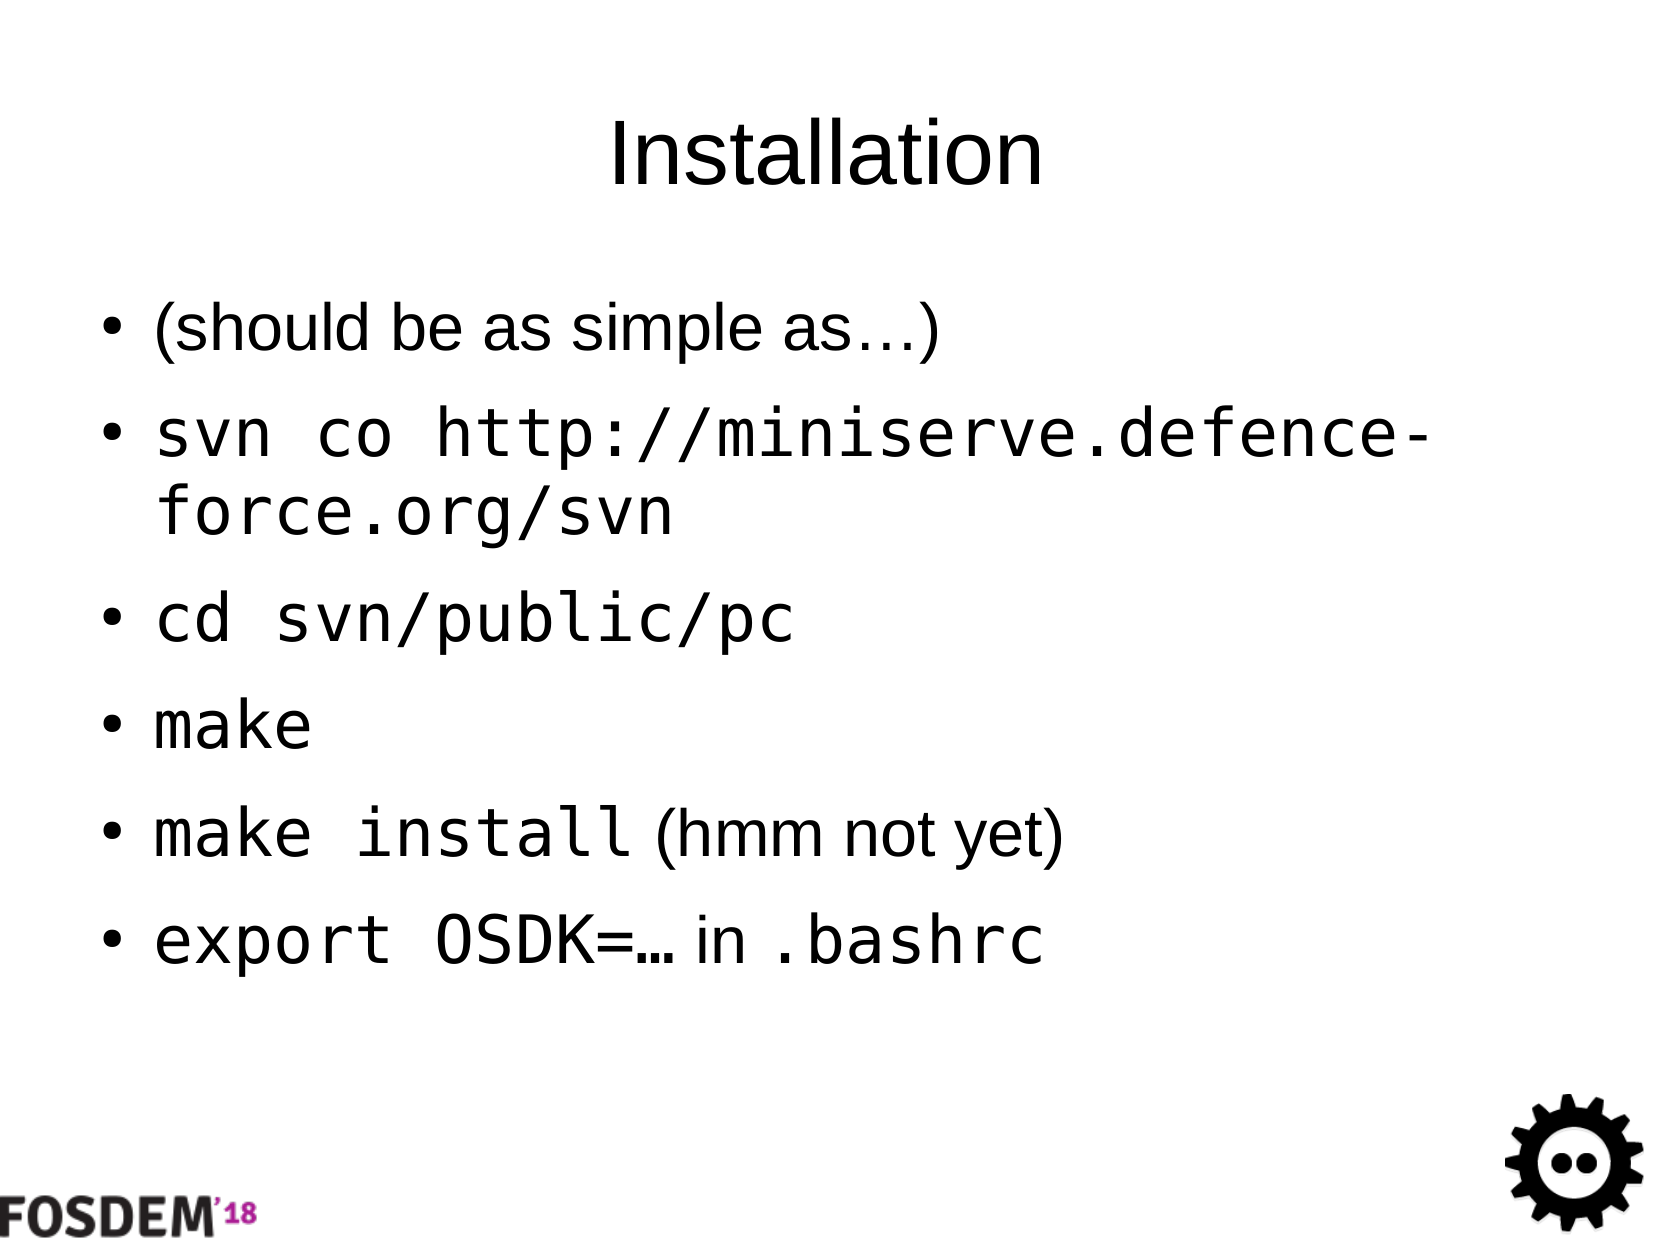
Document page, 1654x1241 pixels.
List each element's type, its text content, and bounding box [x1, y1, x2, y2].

list (should be as simple as…) svn co http://miniserve.defence-force.org/svn cd svn/public/pc make make install (hmm not yet) export OSDK=… in .bashrc [82, 290, 1571, 1010]
title Installation [82, 49, 1571, 257]
picture [1505, 1094, 1648, 1235]
picture [0, 1191, 266, 1241]
